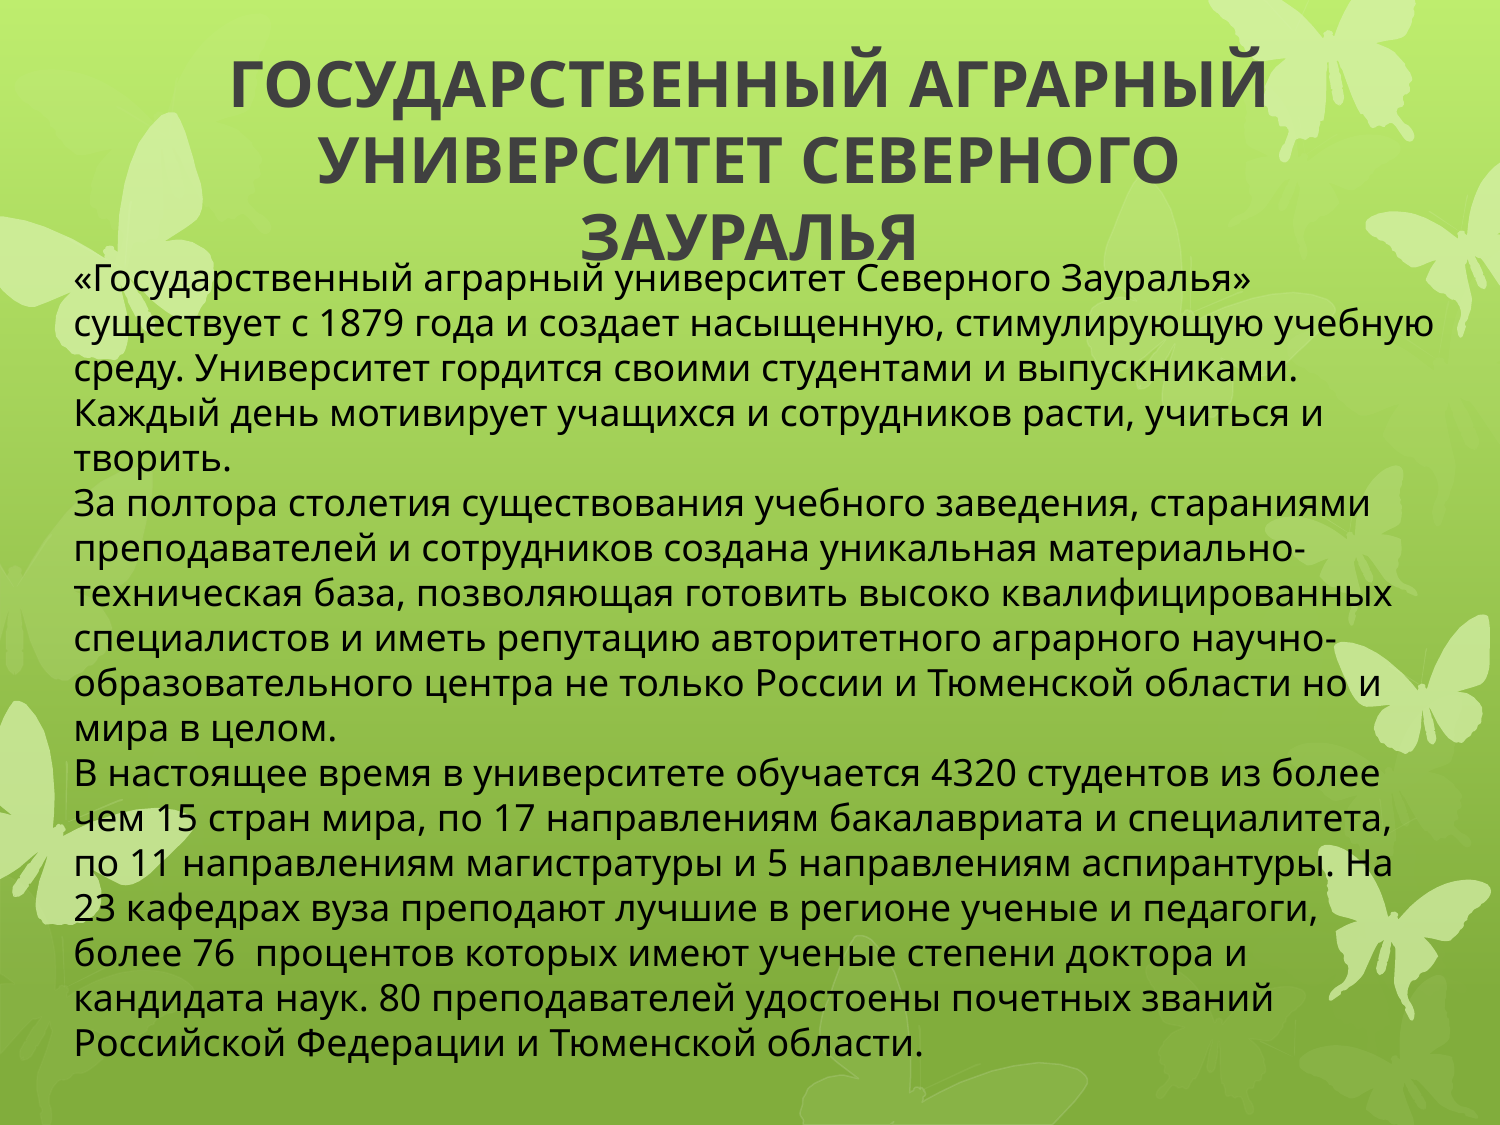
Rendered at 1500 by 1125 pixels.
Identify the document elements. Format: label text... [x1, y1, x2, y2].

text_box «Государственный аграрный университет Северного Зауралья» существует с 1879 года и создает насыщенную, стимулирующую учебную среду. Университет гордится своими студентами и выпускниками. Каждый день мотивирует учащихся и сотрудников расти, учиться и творить. За полтора столетия существования учебного заведения, стараниями преподавателей и сотрудников создана уникальная материально-техническая база, позволяющая готовить высоко квалифицированных специалистов и иметь репутацию авторитетного аграрного научно-образовательного центра не только России и Тюменской области но и мира в целом. В настоящее время в университете обучается 4320 студентов из более чем 15 стран мира, по 17 направлениям бакалавриата и специалитета, по 11 направлениям магистратуры и 5 направлениям аспирантуры. На 23 кафедрах вуза преподают лучшие в регионе ученые и педагоги, более 76 процентов которых имеют ученые степени доктора и кандидата наук. 80 преподавателей удостоены почетных званий Российской Федерации и Тюменской области. [58, 246, 1453, 1072]
title ГОСУДАРСТВЕННЫЙ АГРАРНЫЙ УНИВЕРСИТЕТ СЕВЕРНОГО ЗАУРАЛЬЯ [152, 35, 1348, 246]
